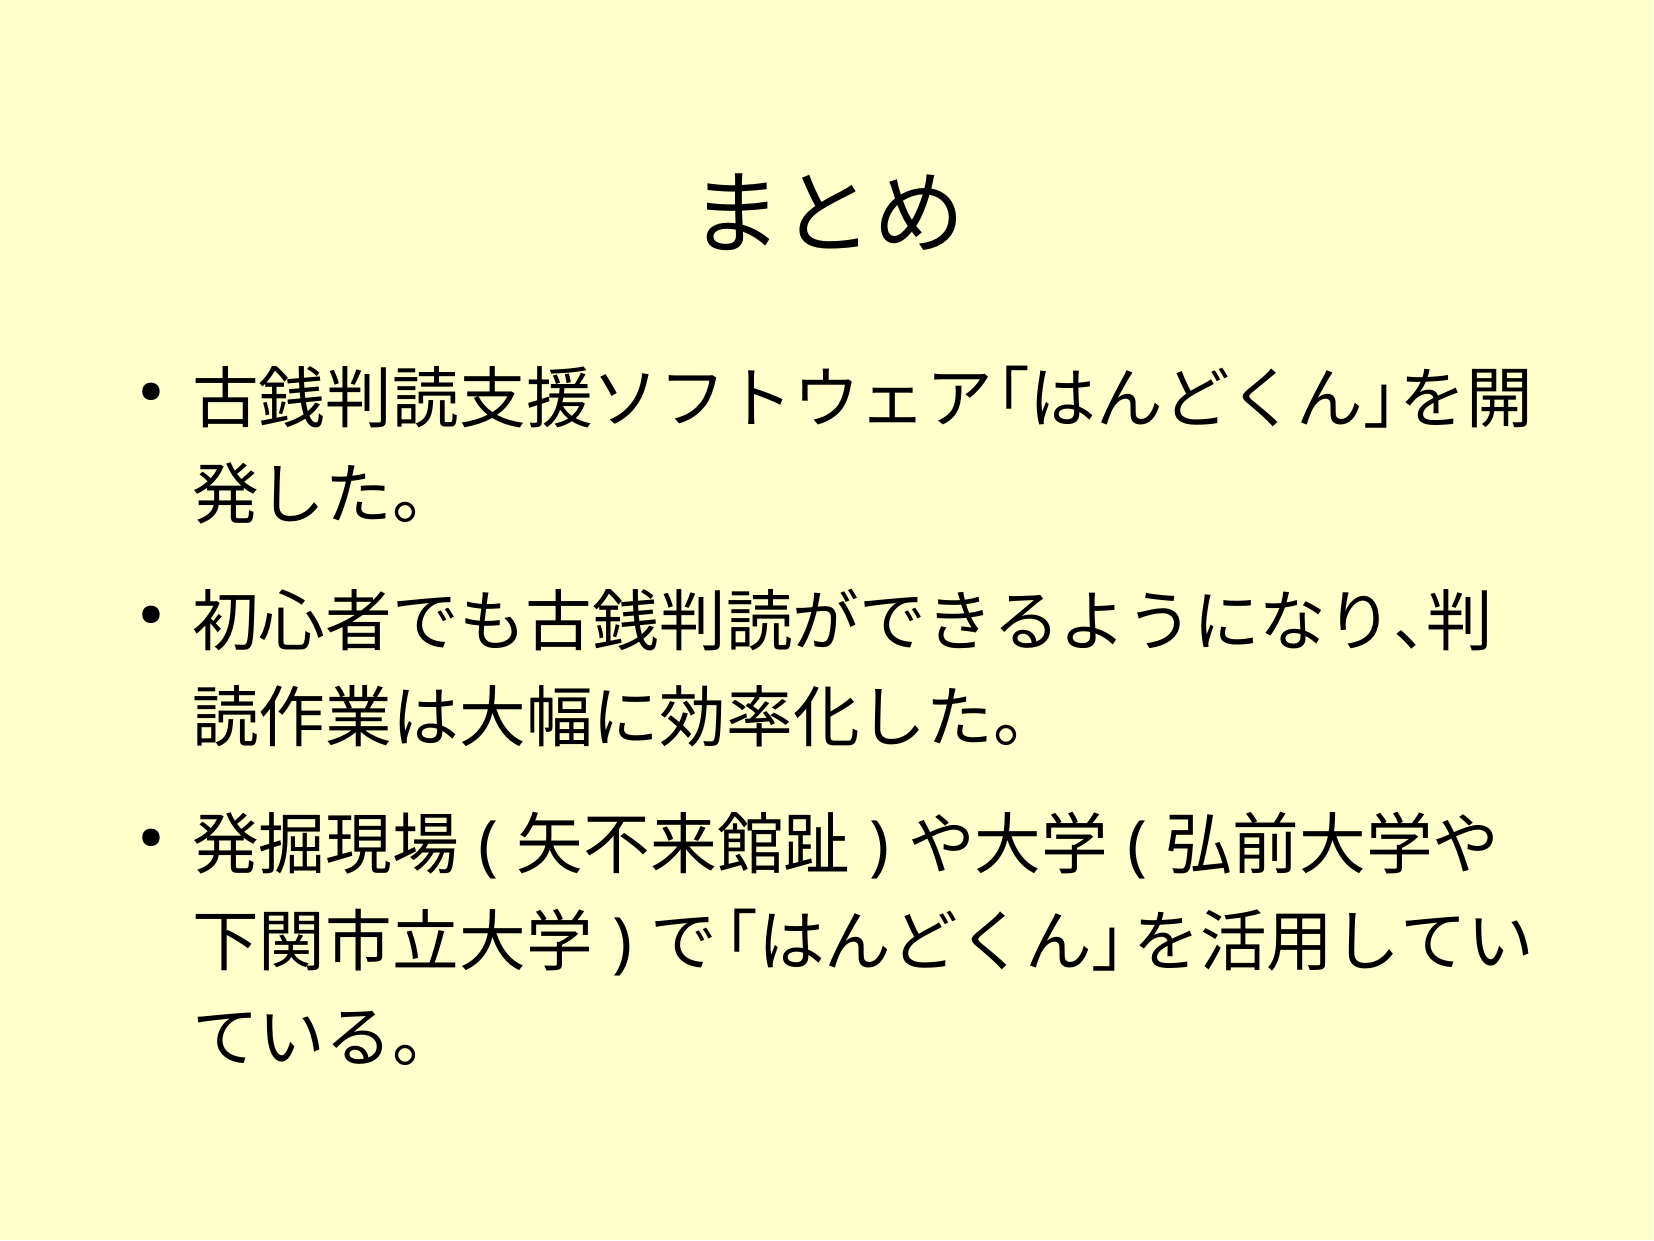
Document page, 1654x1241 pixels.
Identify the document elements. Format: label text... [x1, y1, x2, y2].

list 古銭判読支援ソフトウェア「はんどくん」を開発した。 初心者でも古銭判読ができるようになり、判読作業は大幅に効率化した。 発掘現場(矢不来館趾)や大学(弘前大学や下関市立大学)で「はんどくん」を活用していている。 [121, 344, 1534, 1149]
title まとめ [121, 102, 1534, 311]
